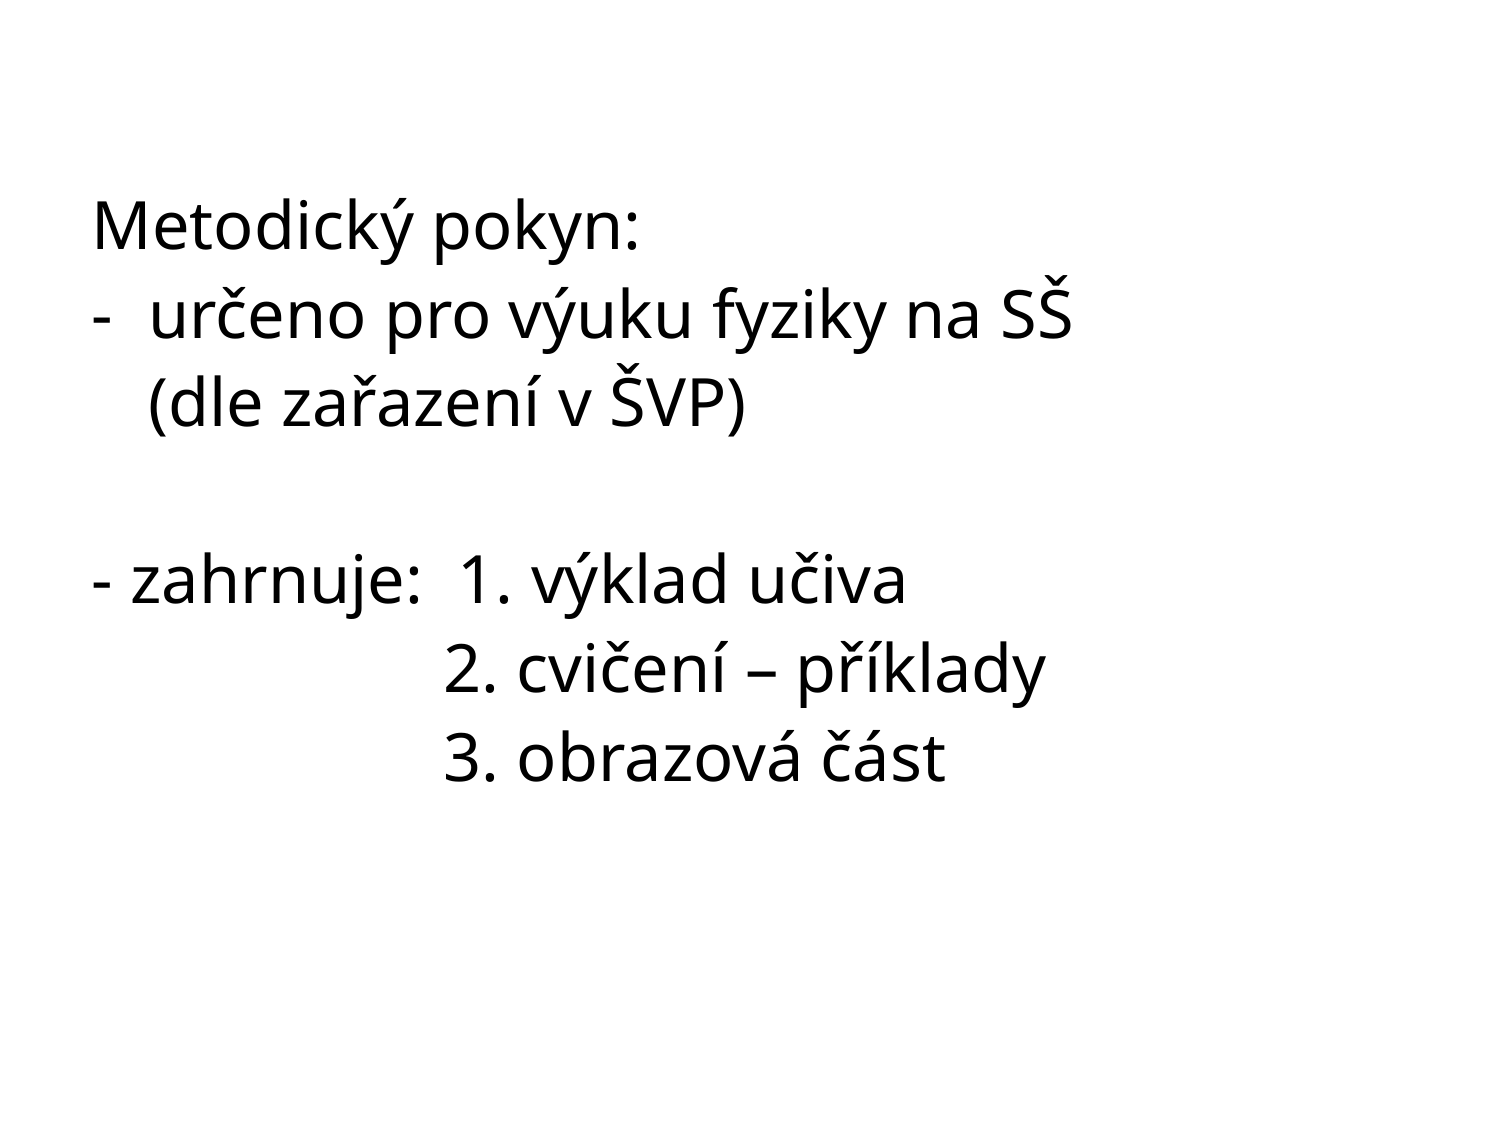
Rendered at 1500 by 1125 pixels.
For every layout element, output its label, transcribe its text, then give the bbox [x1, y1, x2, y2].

list Metodický pokyn: určeno pro výuku fyziky na SŠ (dle zařazení v ŠVP) - zahrnuje: 1. výklad učiva 2. cvičení – příklady 3. obrazová část [76, 184, 1427, 981]
